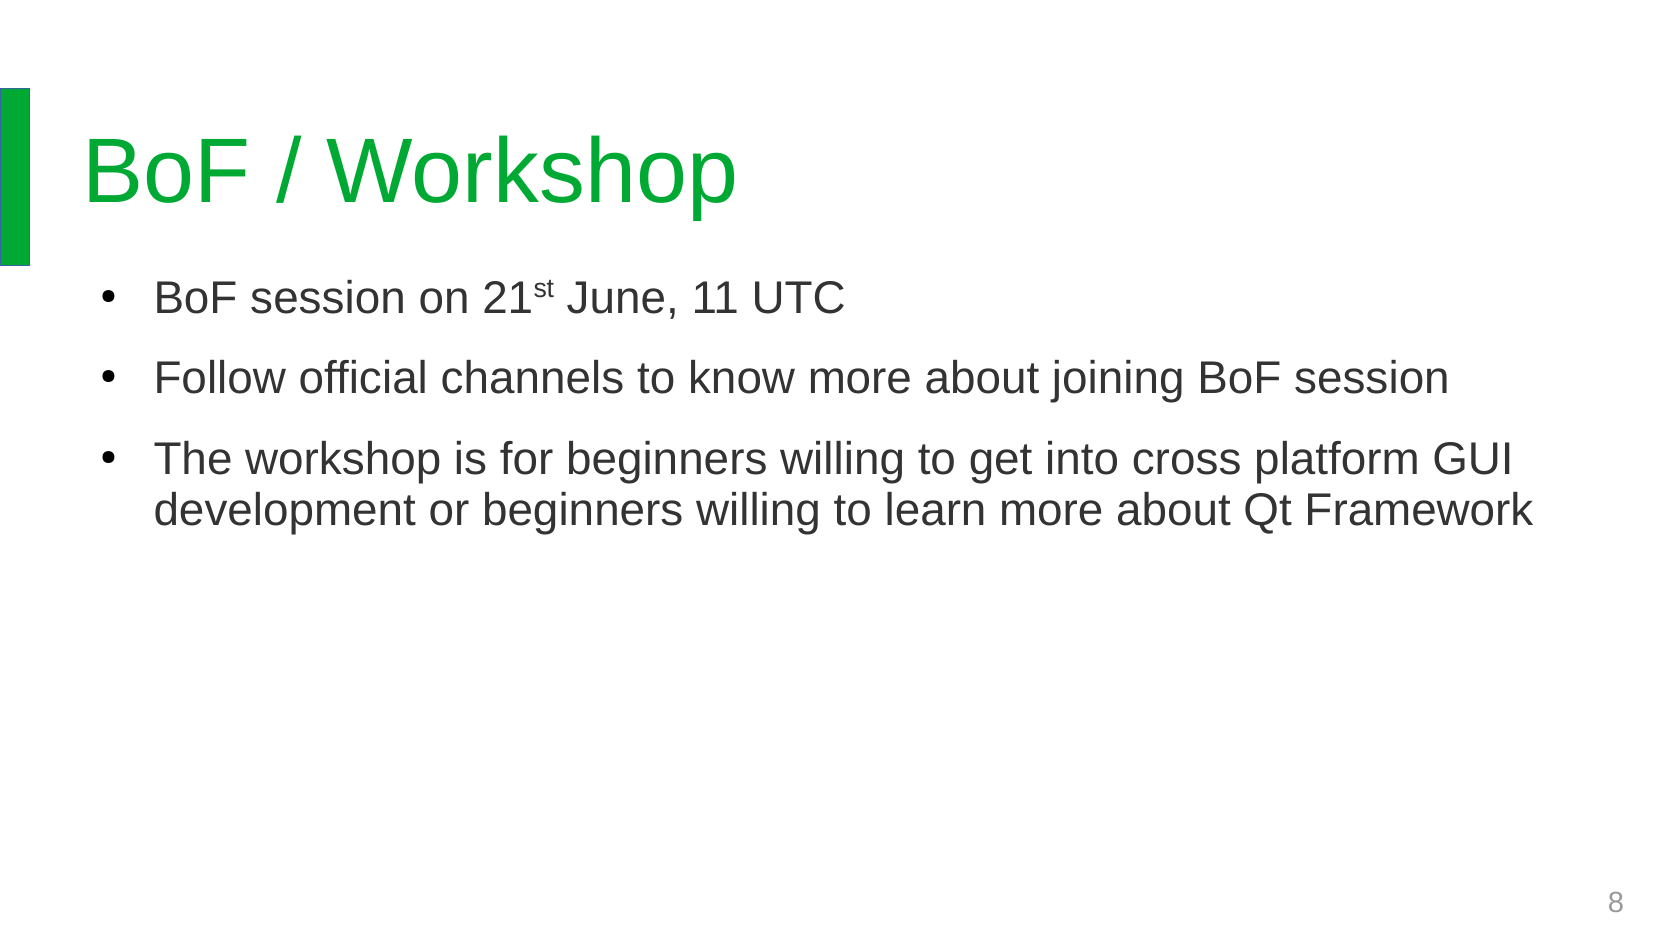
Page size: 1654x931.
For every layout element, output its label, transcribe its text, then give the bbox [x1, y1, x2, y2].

list BoF session on 21st June, 11 UTC Follow official channels to know more about joining BoF session The workshop is for beginners willing to get into cross platform GUI development or beginners willing to learn more about Qt Framework [82, 271, 1571, 758]
title BoF / Workshop [82, 92, 1571, 249]
